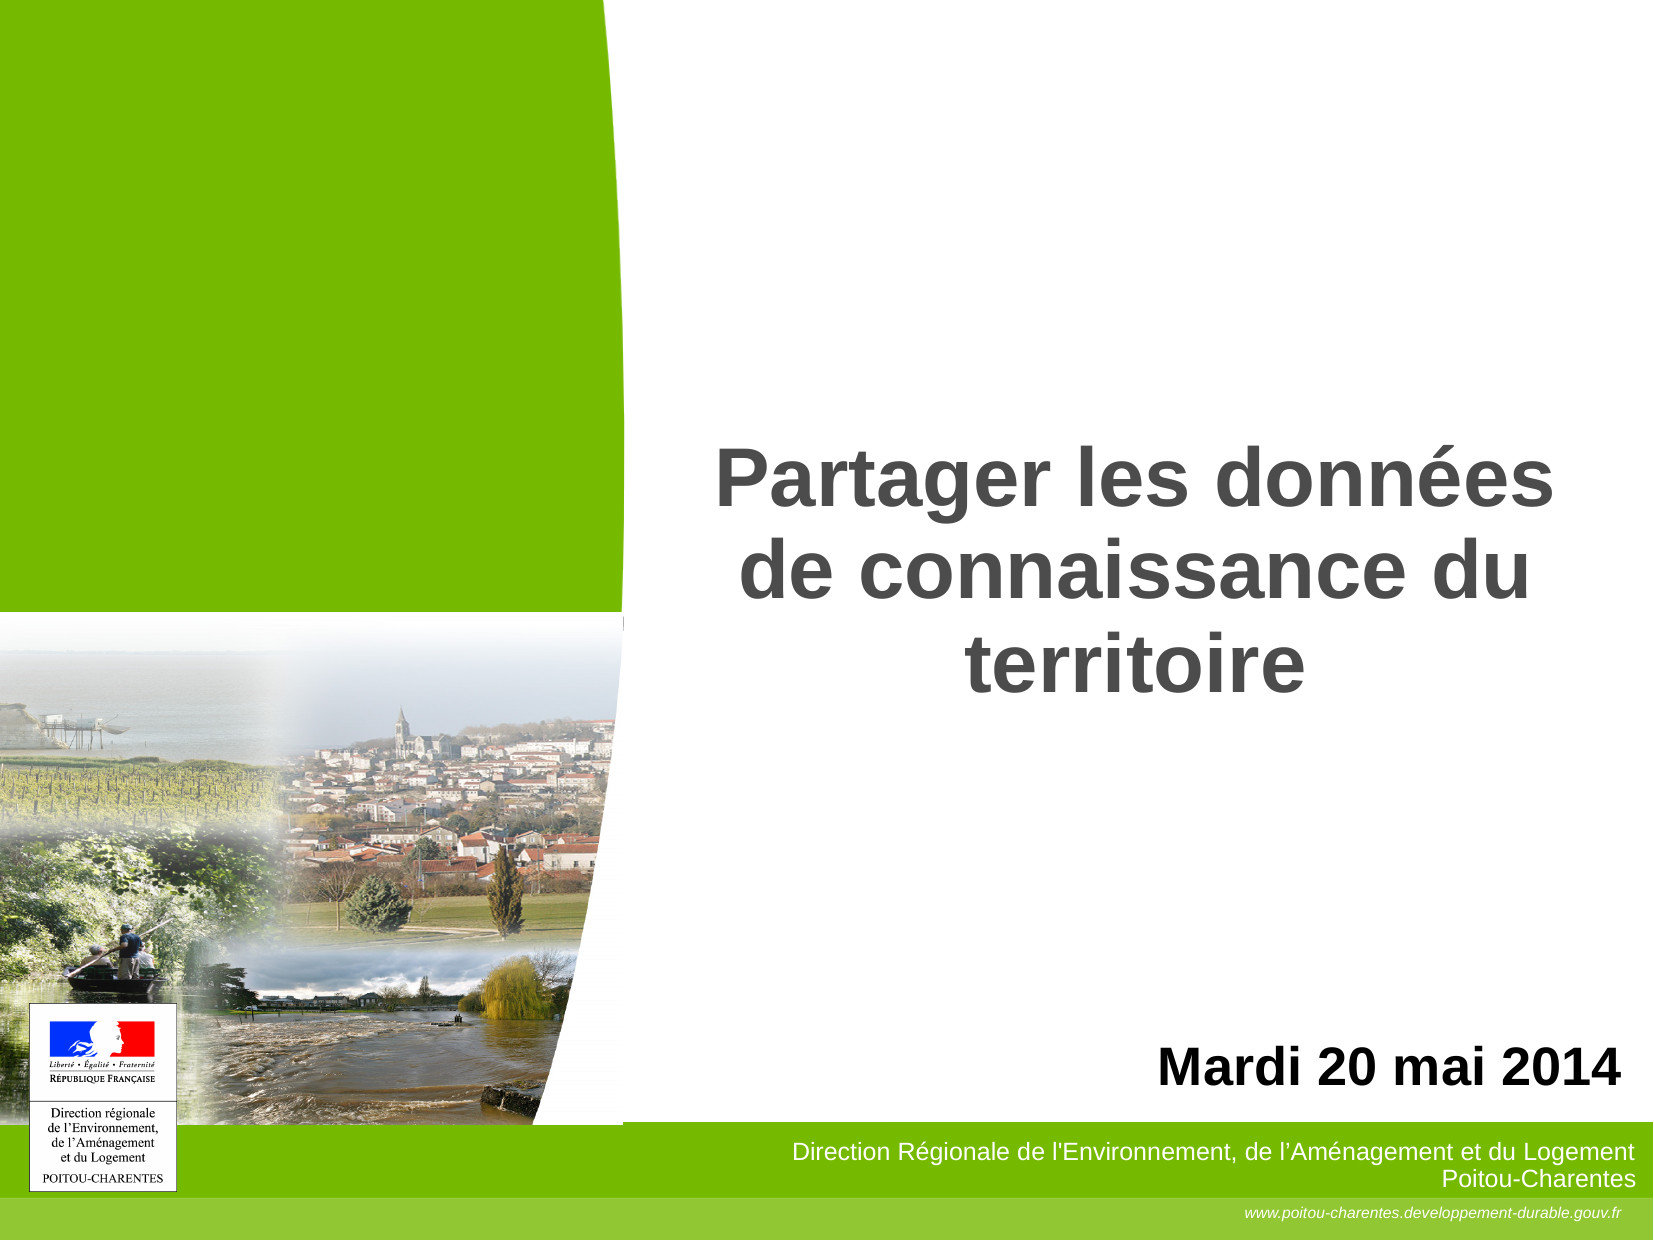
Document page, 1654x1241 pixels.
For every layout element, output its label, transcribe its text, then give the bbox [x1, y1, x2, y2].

picture [0, 0, 1654, 1240]
title Partager les données de connaissance du territoire [663, 0, 1608, 710]
subtitle Mardi 20 mai 2014 [1157, 854, 1654, 1100]
